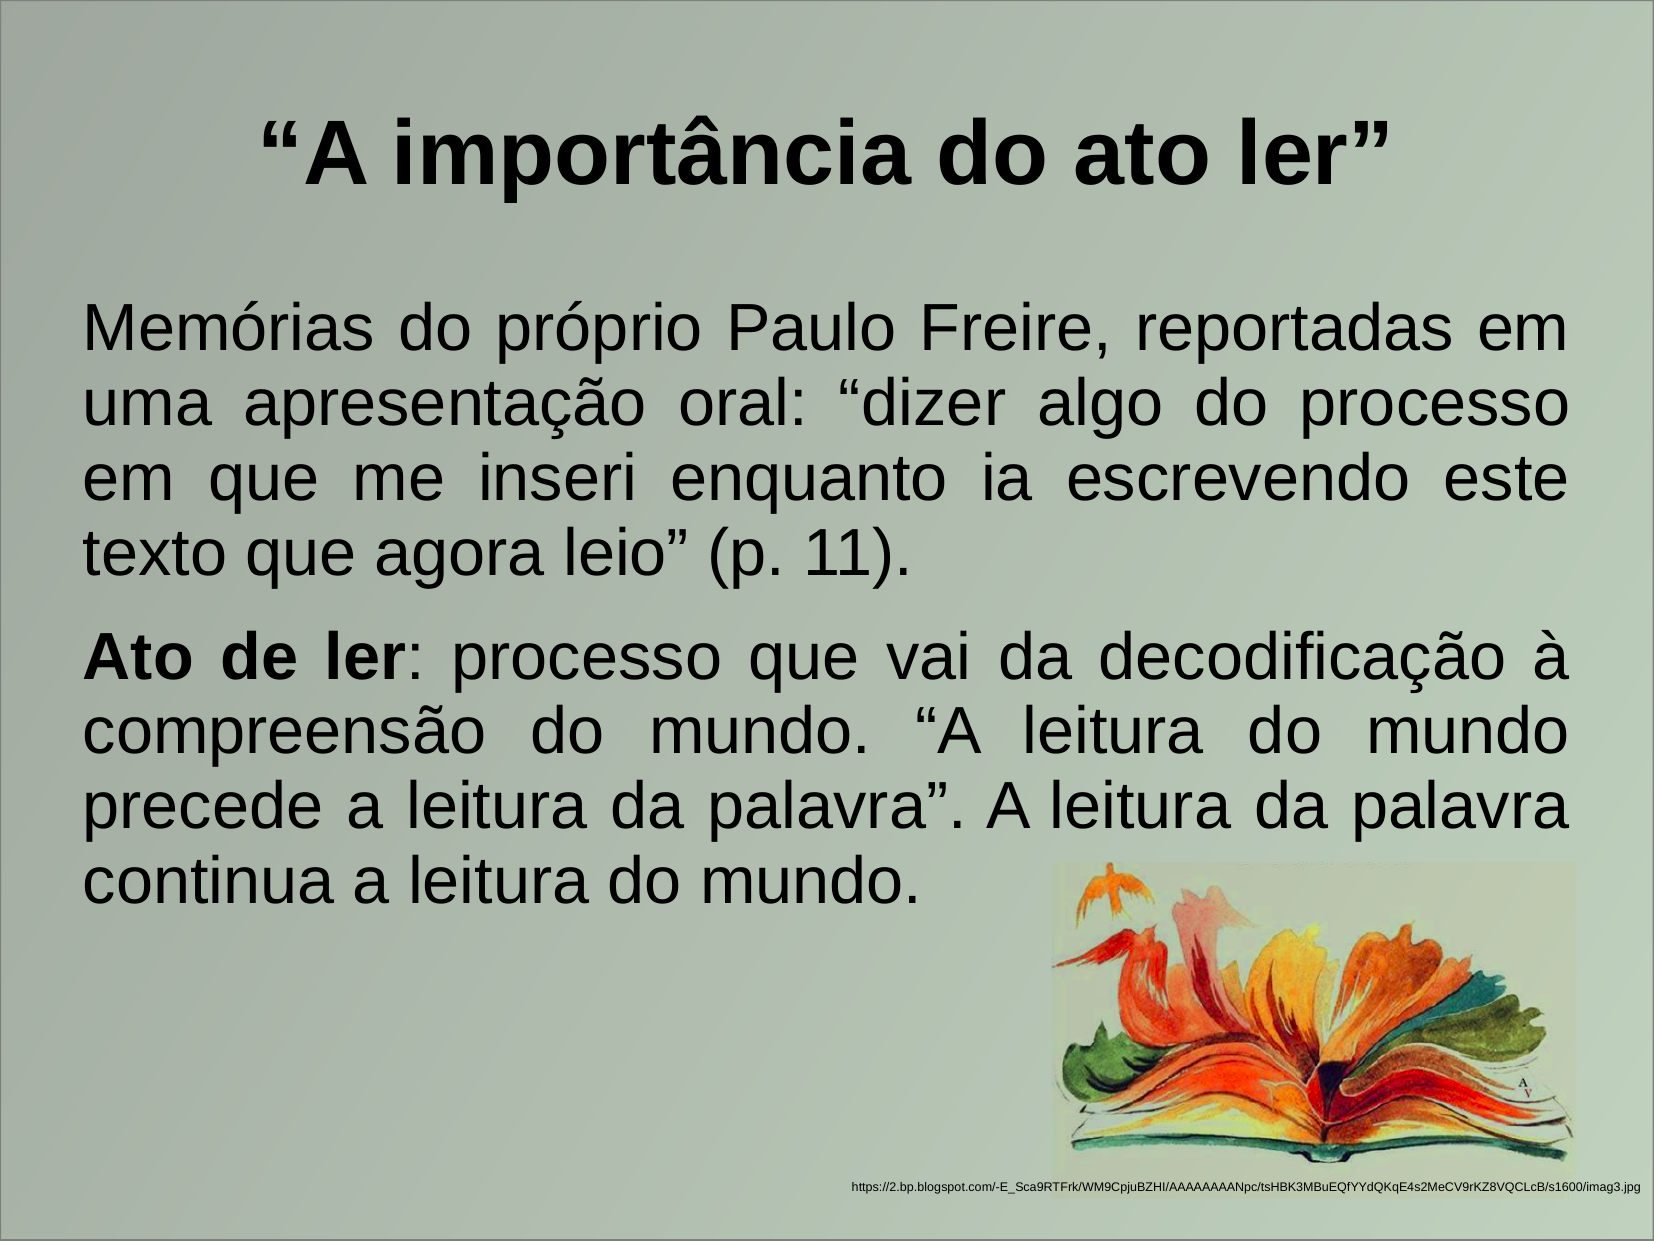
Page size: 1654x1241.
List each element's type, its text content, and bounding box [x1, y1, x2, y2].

list Memórias do próprio Paulo Freire, reportadas em uma apresentação oral: “dizer algo do processo em que me inseri enquanto ia escrevendo este texto que agora leio” (p. 11). Ato de ler: processo que vai da decodificação à compreensão do mundo. “A leitura do mundo precede a leitura da palavra”. A leitura da palavra continua a leitura do mundo. [82, 290, 1571, 1010]
title “A importância do ato ler” [82, 49, 1571, 257]
picture [1051, 862, 1576, 1157]
text_box https://2.bp.blogspot.com/-E_Sca9RTFrk/WM9CpjuBZHI/AAAAAAAANpc/tsHBK3MBuEQfYYdQKqE4s2MeCV9rKZ8VQCLcB/s1600/imag3.jpg [862, 1157, 1630, 1217]
